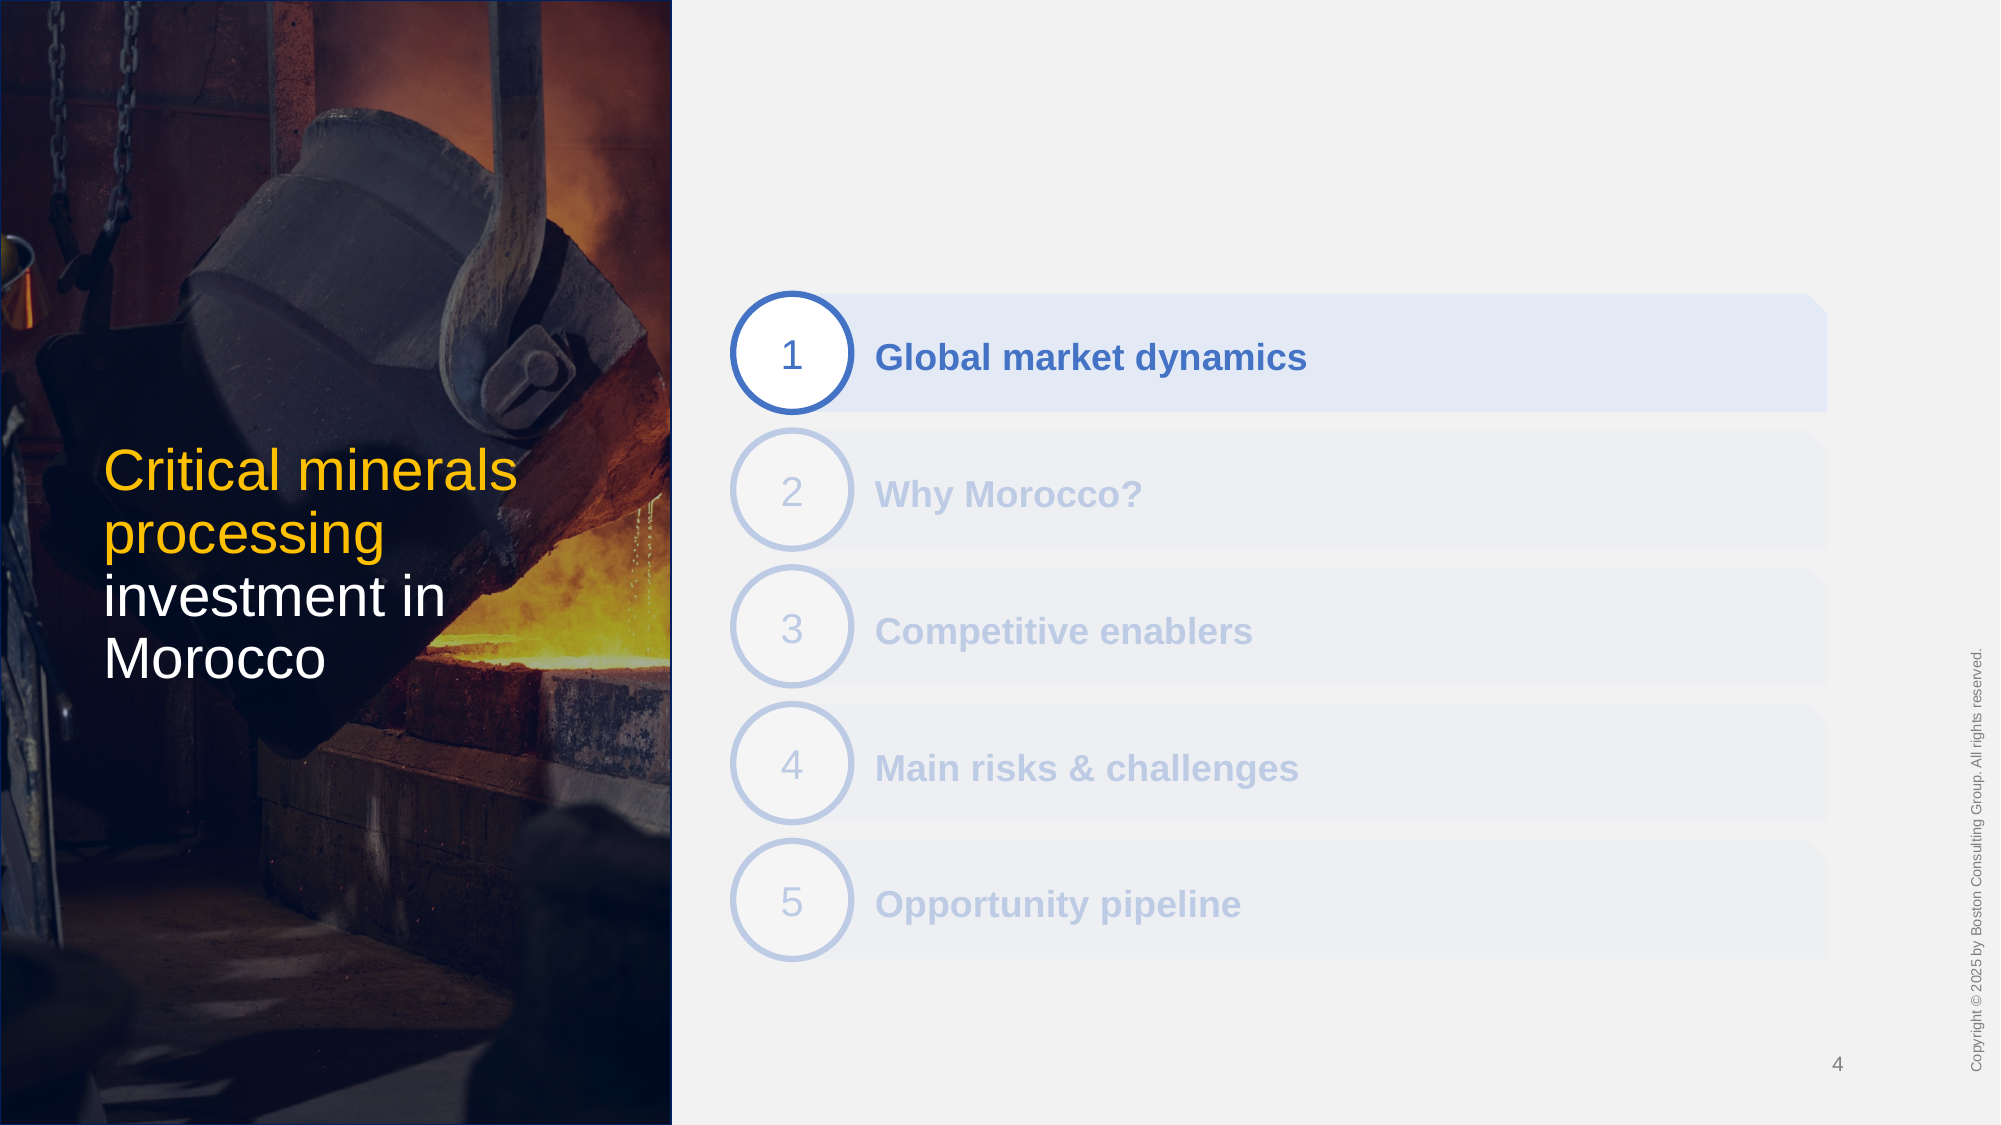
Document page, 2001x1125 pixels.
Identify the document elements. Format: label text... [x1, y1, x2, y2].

text_box [0, 0, 671, 1125]
text_box 1 [733, 293, 852, 412]
text_box Global market dynamics [803, 293, 1828, 412]
text_box [695, 285, 1897, 972]
title Critical minerals processing investment in Morocco [103, 439, 617, 686]
